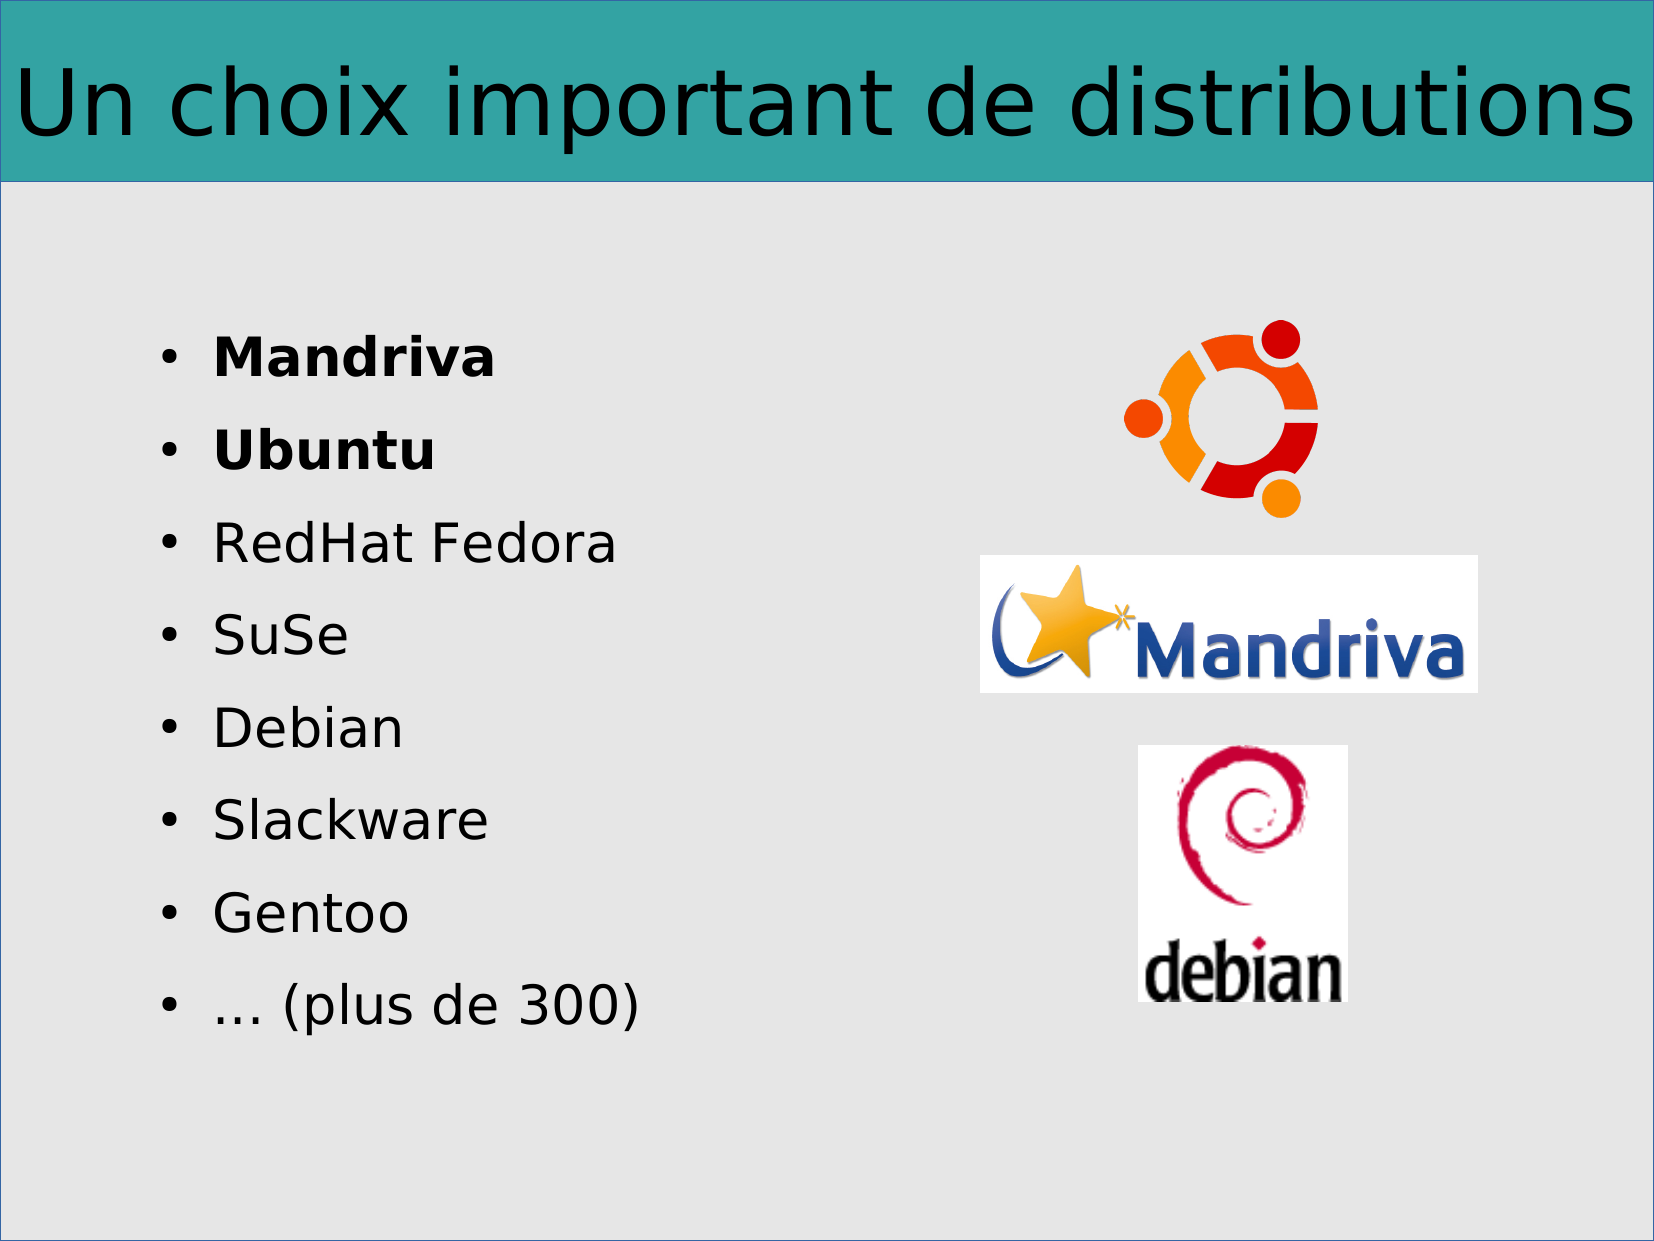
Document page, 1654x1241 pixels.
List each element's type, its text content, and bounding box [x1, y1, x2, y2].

picture [1138, 745, 1348, 1002]
picture [1124, 320, 1319, 518]
picture [980, 555, 1478, 693]
list Mandriva Ubuntu RedHat Fedora SuSe Debian Slackware Gentoo ... (plus de 300) [124, 326, 1616, 1084]
title Un choix important de distributions [0, 0, 1654, 208]
